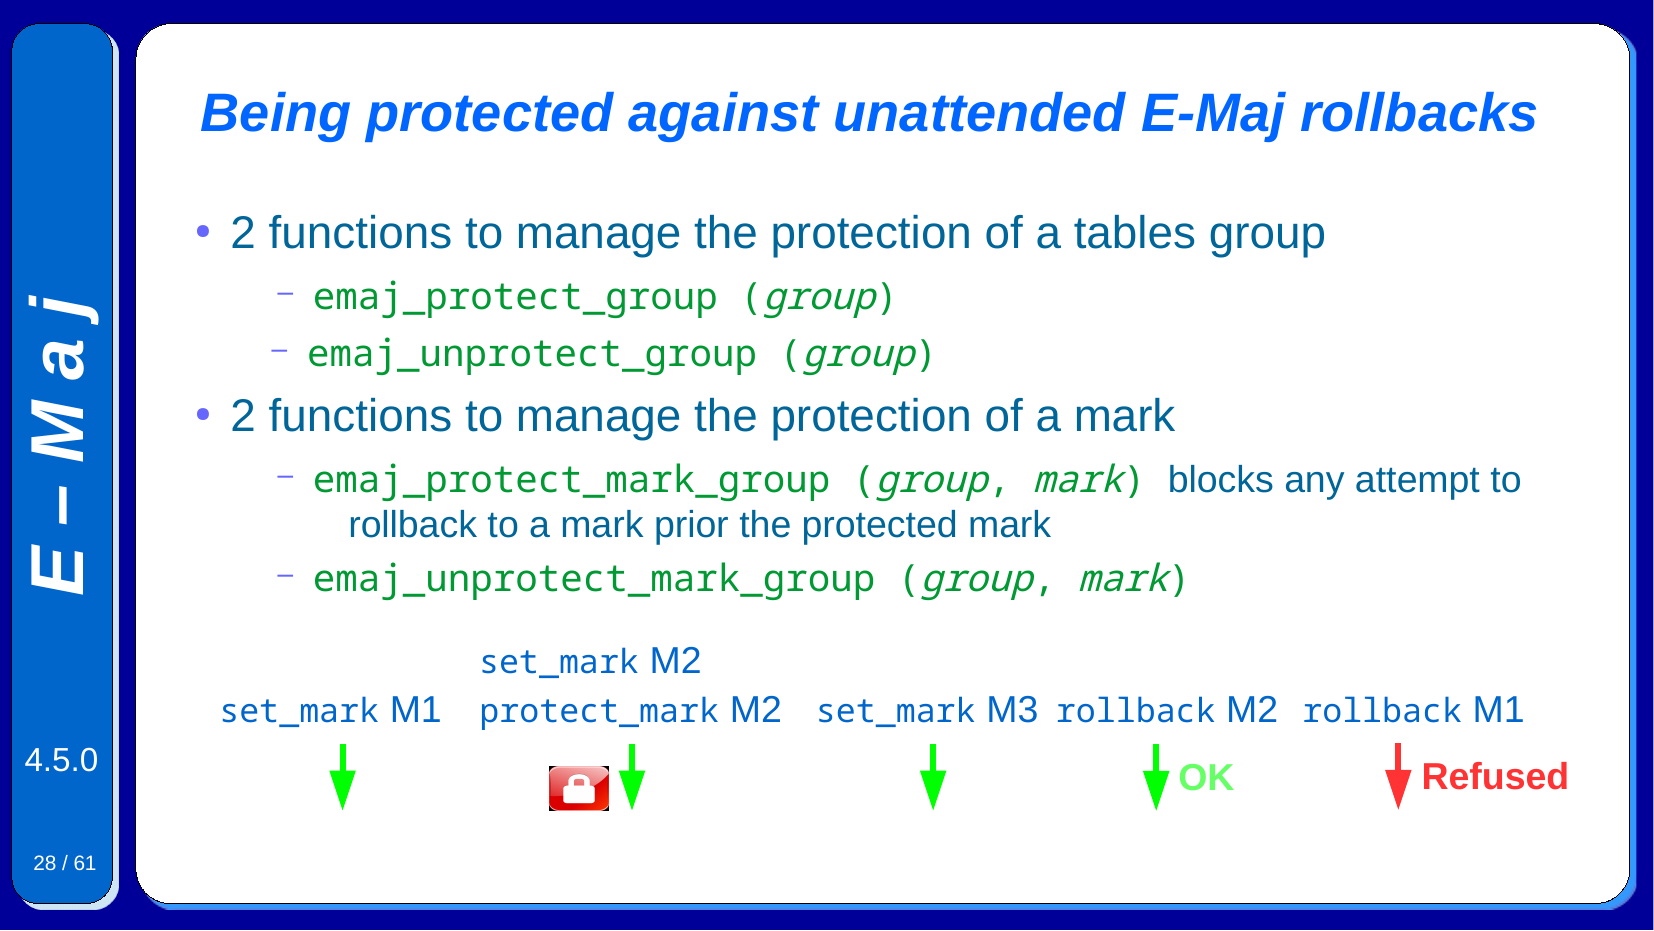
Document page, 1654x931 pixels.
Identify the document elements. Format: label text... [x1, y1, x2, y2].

text_box protect_mark M2 [464, 680, 797, 739]
list 2 functions to manage the protection of a tables group emaj_protect_group (group) emaj_unprotect_group (group) 2 functions to manage the protection of a mark emaj_protect_mark_group (group, mark) blocks any attempt to rollback to a mark prior the protected mark emaj_unprotect_mark_group (group, mark) [177, 206, 1587, 591]
picture [549, 766, 609, 811]
text_box OK [1163, 749, 1250, 806]
title Being protected against unattended E-Maj rollbacks [200, 34, 1575, 191]
text_box Refused [1396, 748, 1595, 811]
text_box rollback M1 [1287, 680, 1540, 739]
text_box set_mark M1 [204, 680, 461, 739]
text_box set_mark M2 [464, 630, 721, 680]
text_box rollback M2 [1058, 680, 1287, 739]
text_box set_mark M3 [801, 680, 1058, 739]
